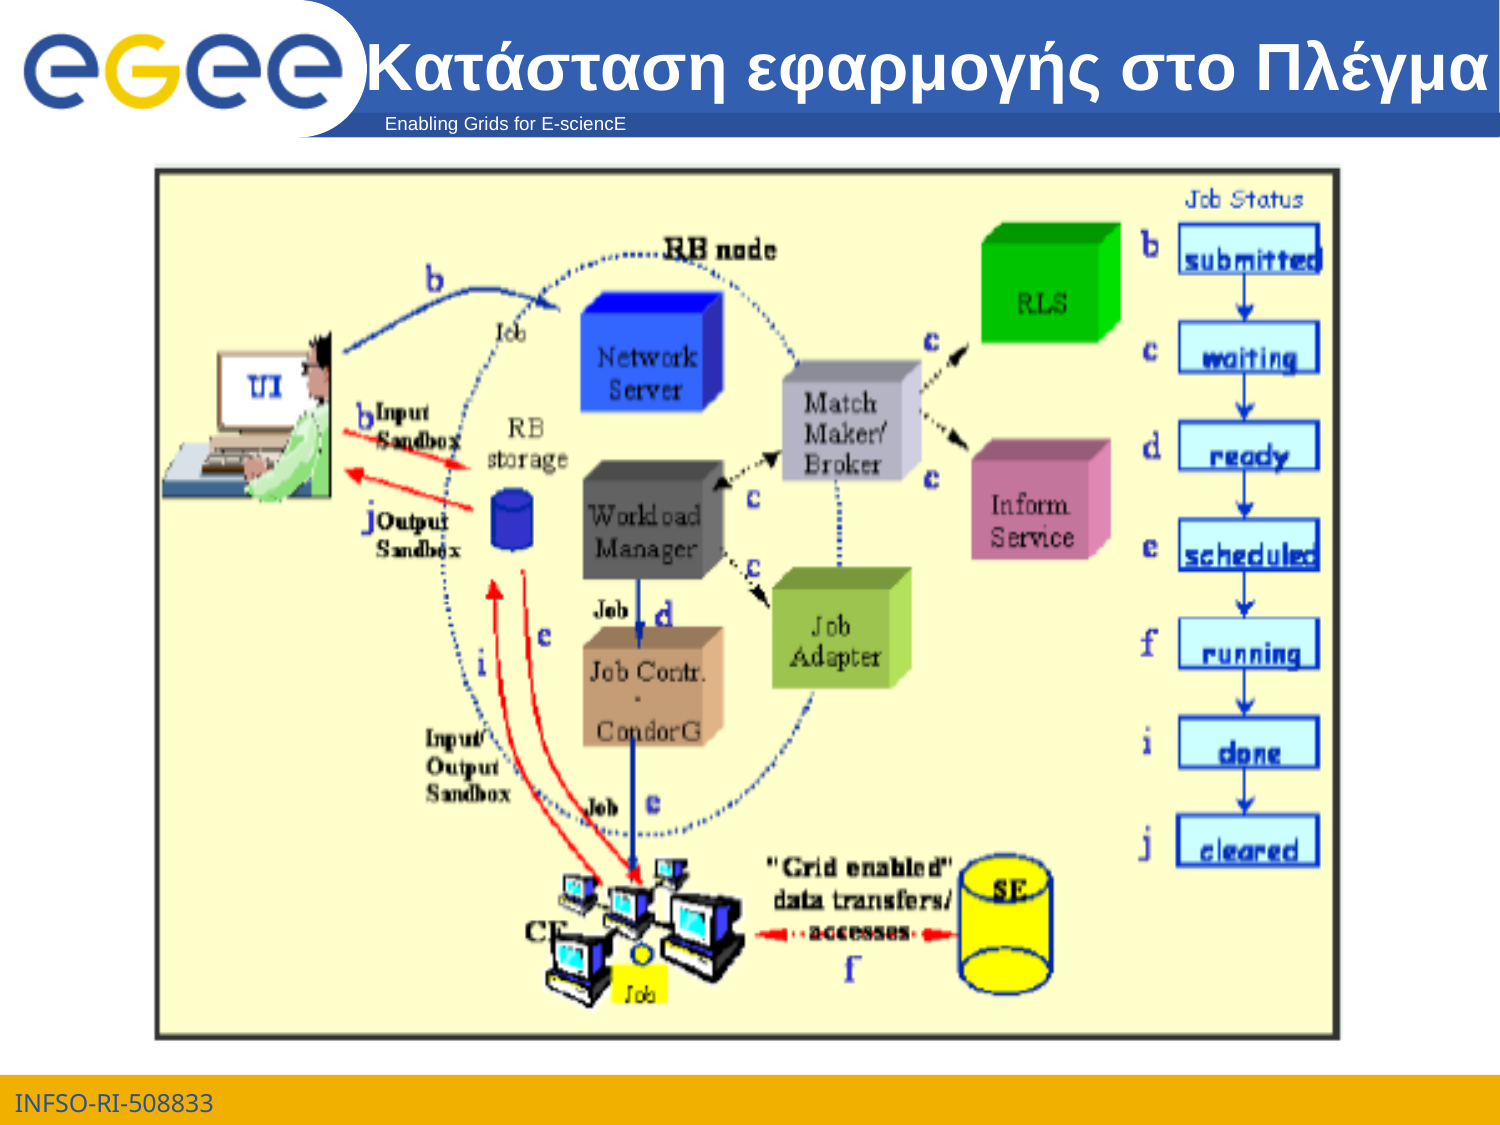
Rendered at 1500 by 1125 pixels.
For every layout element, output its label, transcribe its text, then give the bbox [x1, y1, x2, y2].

title Κατάσταση εφαρμογής στο Πλέγμα [354, 0, 1491, 195]
picture [118, 144, 1418, 1061]
picture [18, 30, 349, 112]
